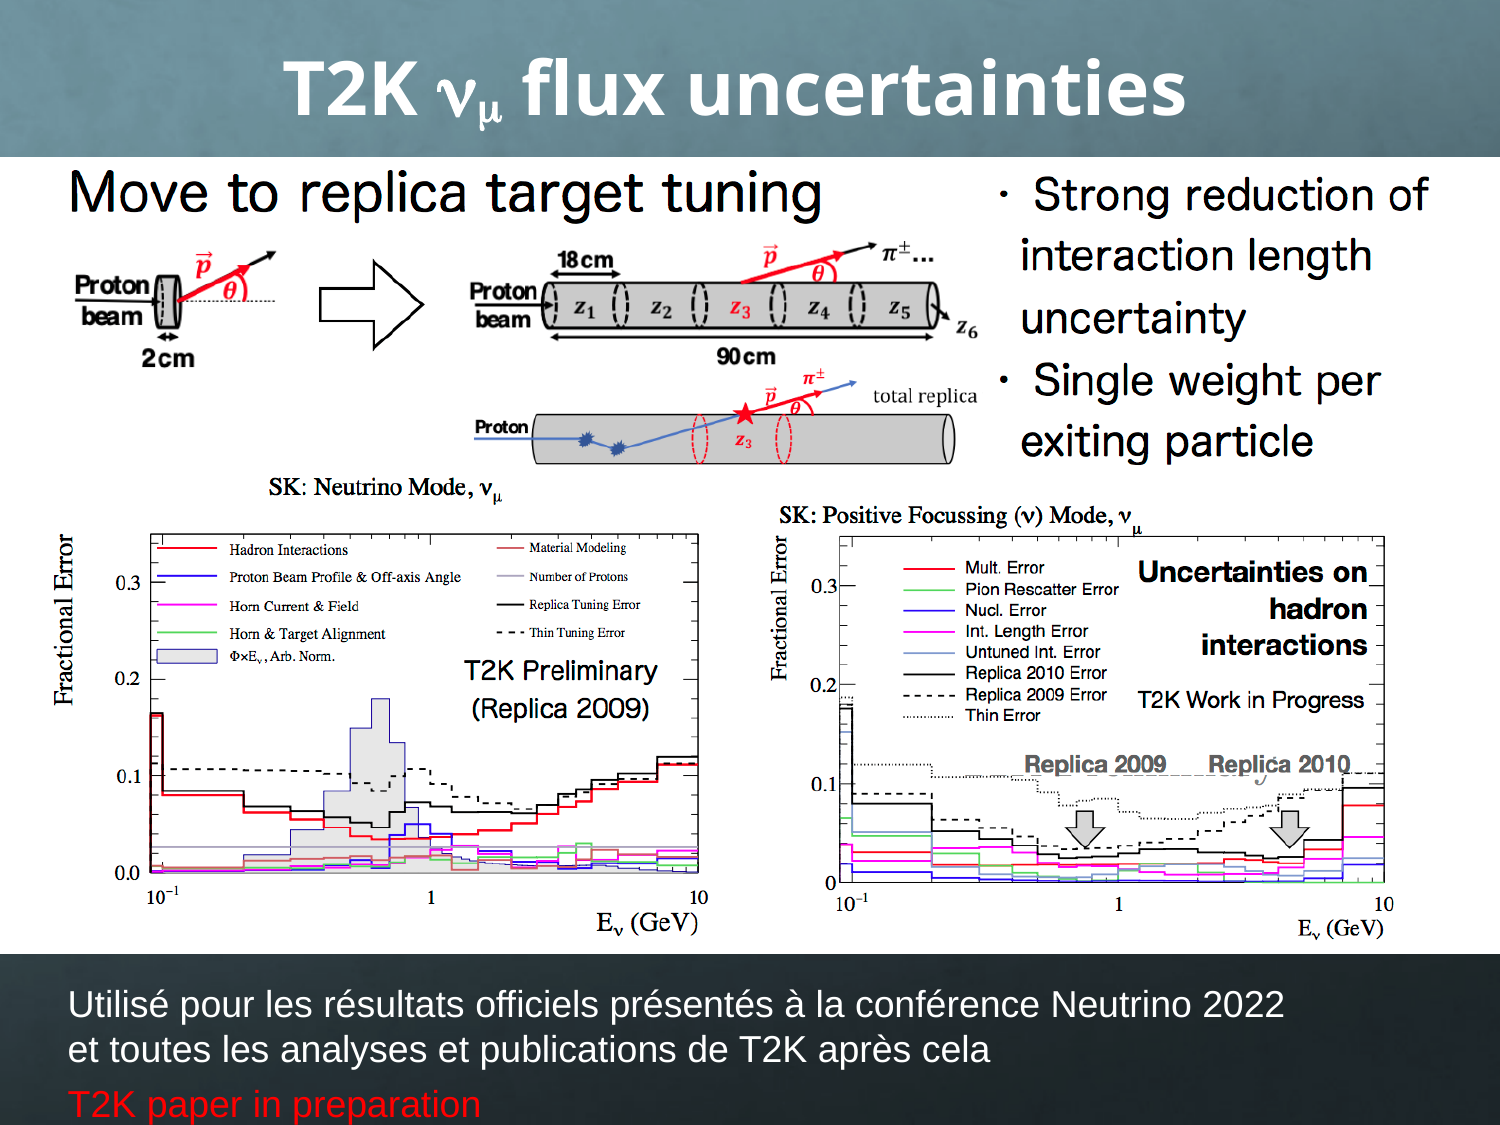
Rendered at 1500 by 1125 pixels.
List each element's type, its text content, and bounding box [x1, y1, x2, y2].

title T2K nm flux uncertainties [60, 0, 1411, 180]
title T2K paper in preparation [67, 1074, 511, 1125]
picture [0, 0, 1500, 1125]
title Utilisé pour les résultats officiels présentés à la conférence Neutrino 2022 et toutes les analyses et publications de T2K après cela [67, 996, 1418, 1098]
